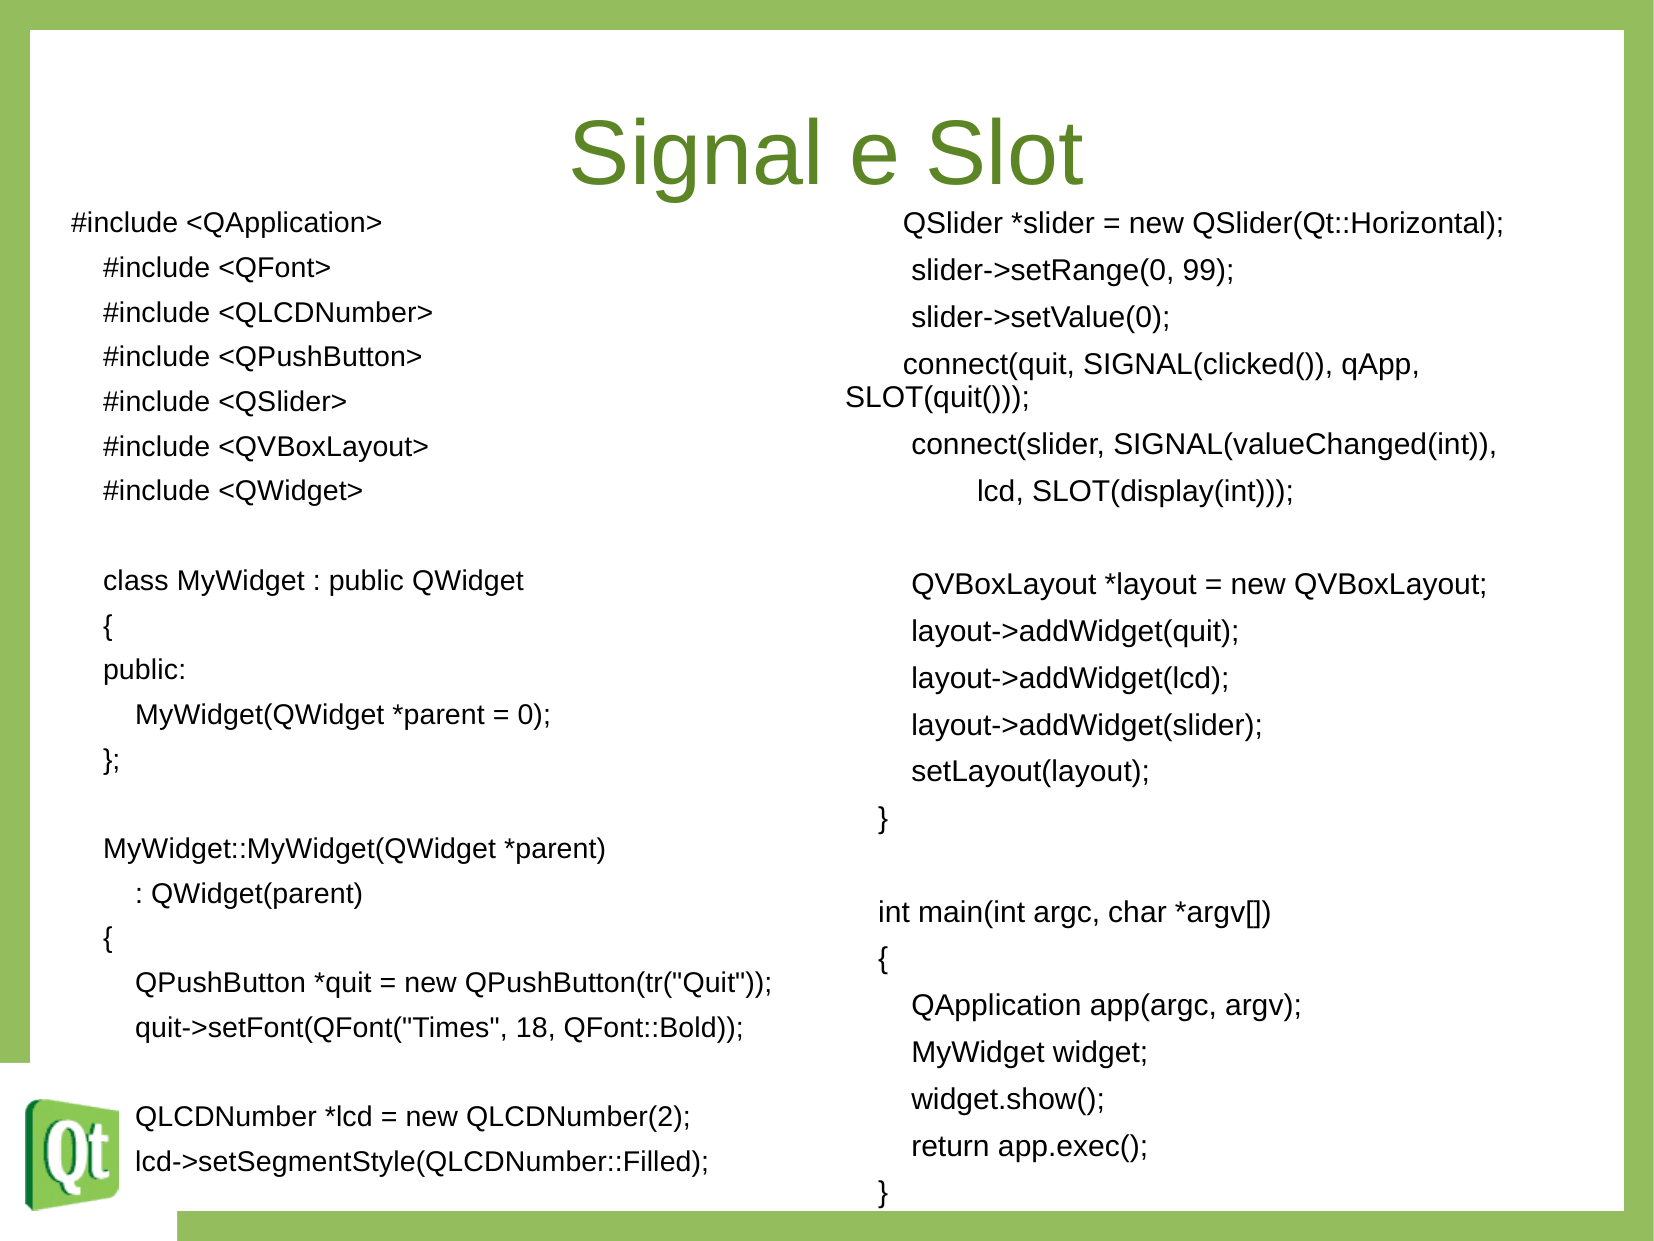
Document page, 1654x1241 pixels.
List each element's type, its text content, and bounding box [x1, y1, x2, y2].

title Signal e Slot [82, 49, 1571, 257]
list #include <QApplication> #include <QFont> #include <QLCDNumber> #include <QPushButton> #include <QSlider> #include <QVBoxLayout> #include <QWidget> class MyWidget : public QWidget { public: MyWidget(QWidget *parent = 0); }; MyWidget::MyWidget(QWidget *parent) : QWidget(parent) { QPushButton *quit = new QPushButton(tr("Quit")); quit->setFont(QFont("Times", 18, QFont::Bold)); QLCDNumber *lcd = new QLCDNumber(2); lcd->setSegmentStyle(QLCDNumber::Filled); [71, 206, 798, 1182]
list QSlider *slider = new QSlider(Qt::Horizontal); slider->setRange(0, 99); slider->setValue(0); connect(quit, SIGNAL(clicked()), qApp, SLOT(quit())); connect(slider, SIGNAL(valueChanged(int)), lcd, SLOT(display(int))); QVBoxLayout *layout = new QVBoxLayout; layout->addWidget(quit); layout->addWidget(lcd); layout->addWidget(slider); setLayout(layout); } int main(int argc, char *argv[]) { QApplication app(argc, argv); MyWidget widget; widget.show(); return app.exec(); } [845, 206, 1572, 1211]
picture [25, 1099, 119, 1211]
